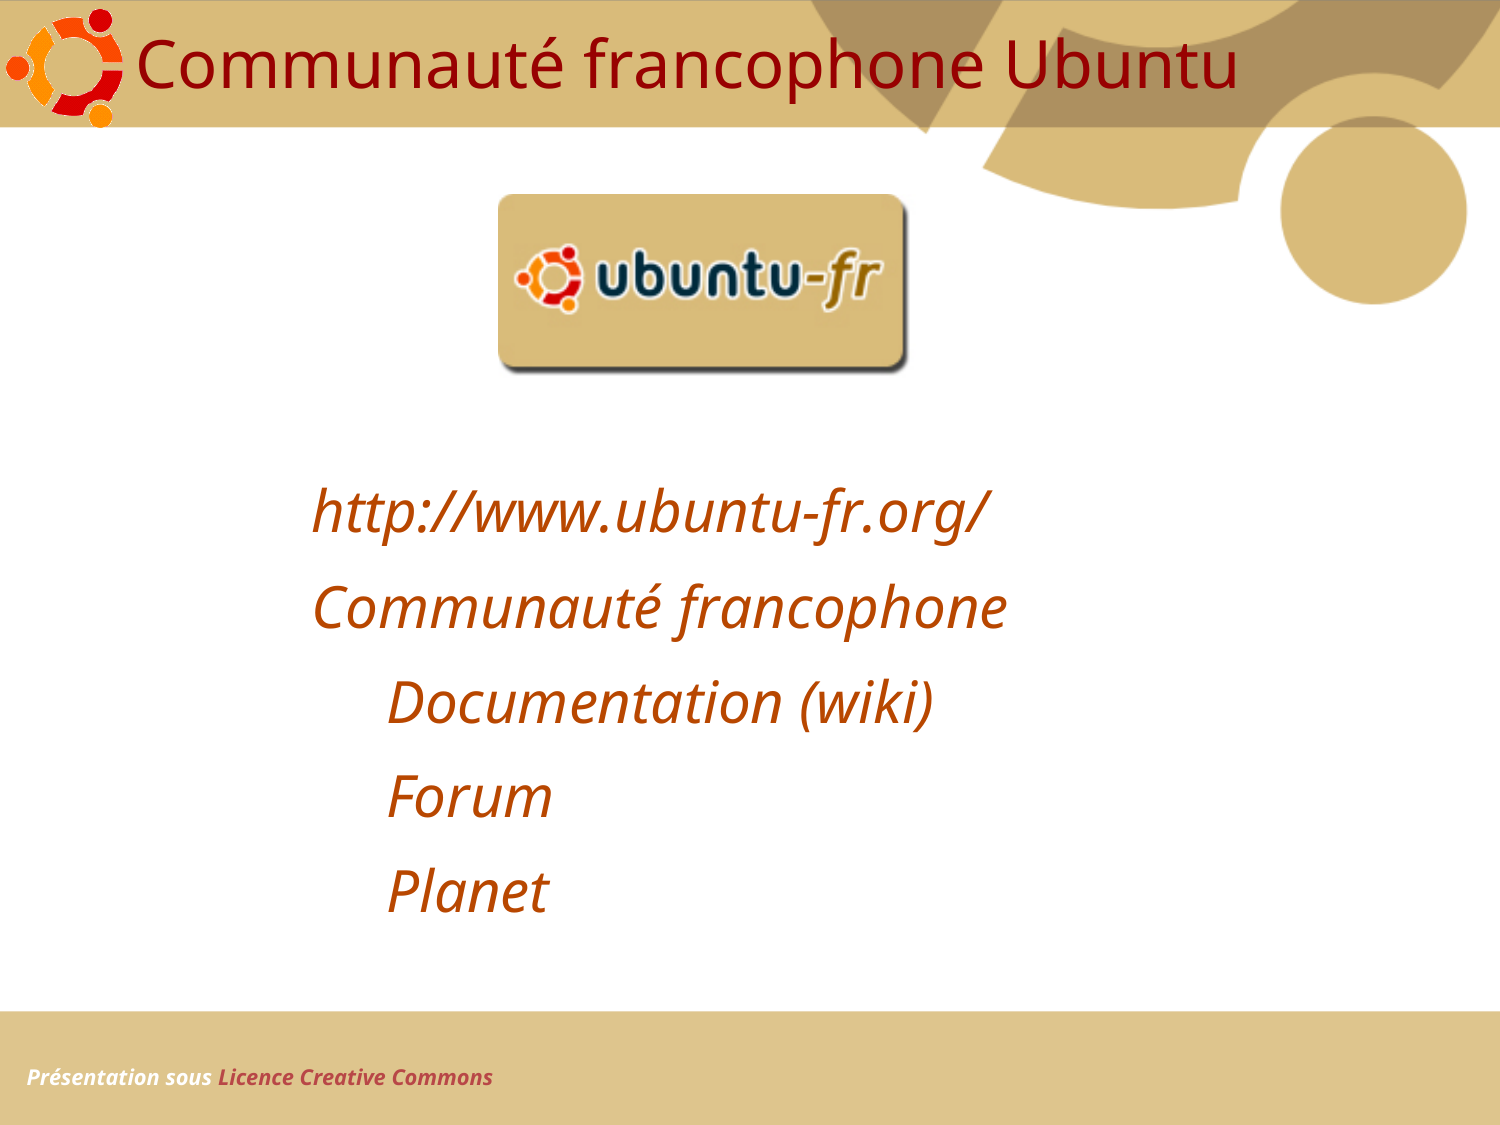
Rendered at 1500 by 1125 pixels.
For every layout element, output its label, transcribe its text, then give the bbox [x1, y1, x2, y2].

list http://www.ubuntu-fr.org/ Communauté francophone Documentation (wiki) Forum Planet [311, 469, 1270, 886]
picture [0, 0, 1500, 557]
title Communauté francophone Ubuntu [135, 0, 1417, 152]
